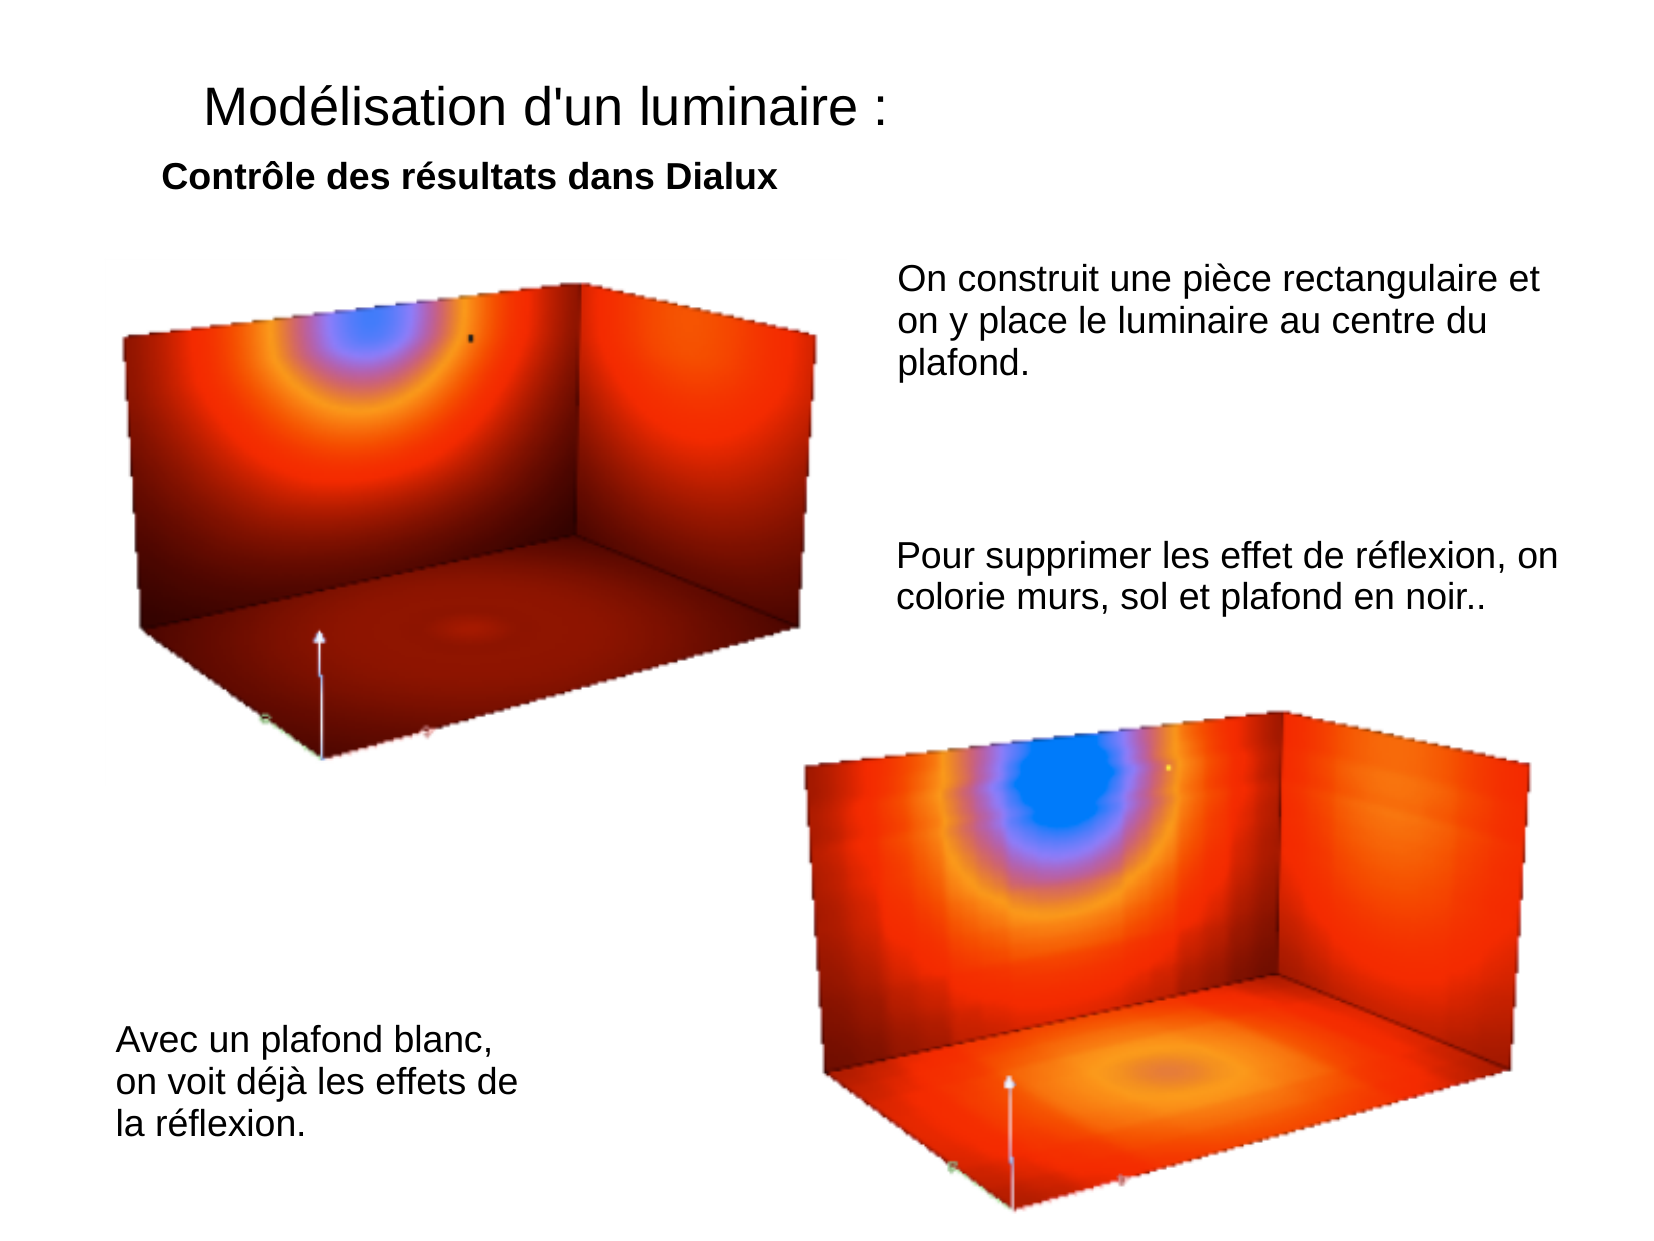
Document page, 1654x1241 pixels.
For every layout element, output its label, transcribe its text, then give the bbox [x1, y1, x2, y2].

text_box Avec un plafond blanc, on voit déjà les effets de la réflexion. [100, 1010, 555, 1152]
picture [104, 258, 1607, 1241]
text_box Contrôle des résultats dans Dialux [146, 148, 1572, 226]
text_box On construit une pièce rectangulaire et on y place le luminaire au centre du plafond. [882, 249, 1598, 391]
text_box Modélisation d'un luminaire : [188, 68, 903, 145]
text_box Pour supprimer les effet de réflexion, on colorie murs, sol et plafond en noir.. [881, 526, 1597, 626]
